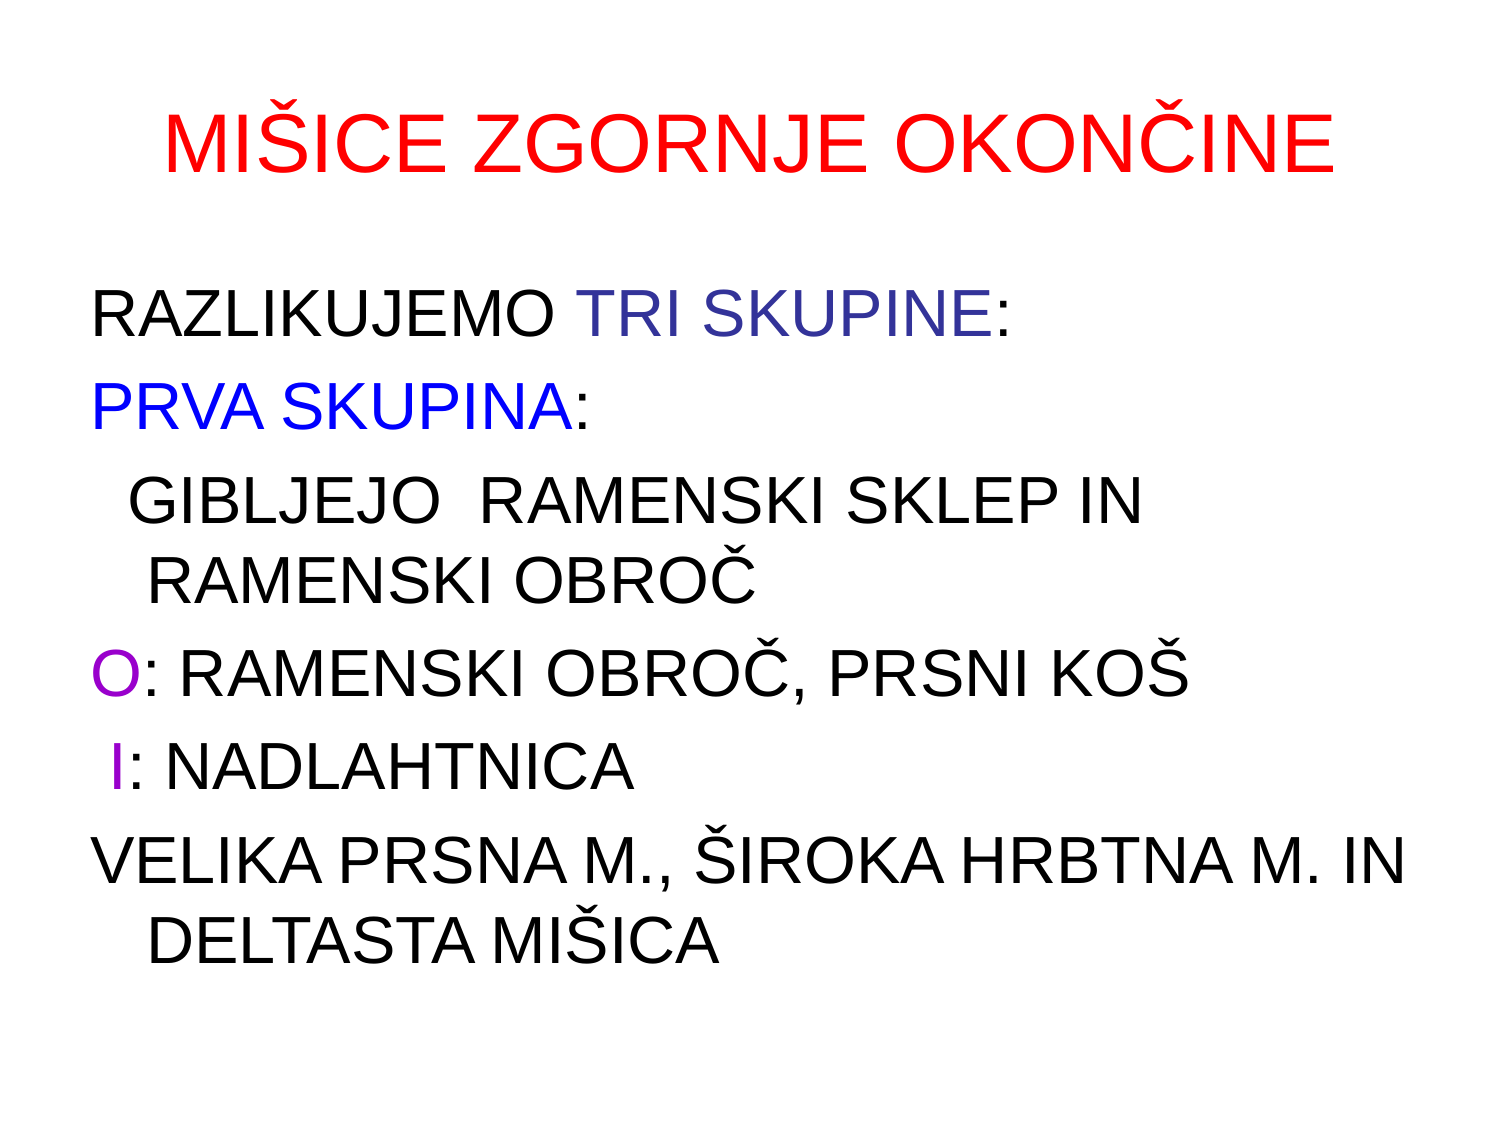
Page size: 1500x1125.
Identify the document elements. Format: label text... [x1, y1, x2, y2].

title MIŠICE ZGORNJE OKONČINE [75, 45, 1425, 233]
list RAZLIKUJEMO TRI SKUPINE: PRVA SKUPINA: GIBLJEJO RAMENSKI SKLEP IN RAMENSKI OBROČ O: RAMENSKI OBROČ, PRSNI KOŠ I: NADLAHTNICA VELIKA PRSNA M., ŠIROKA HRBTNA M. IN DELTASTA MIŠICA [75, 262, 1425, 1005]
